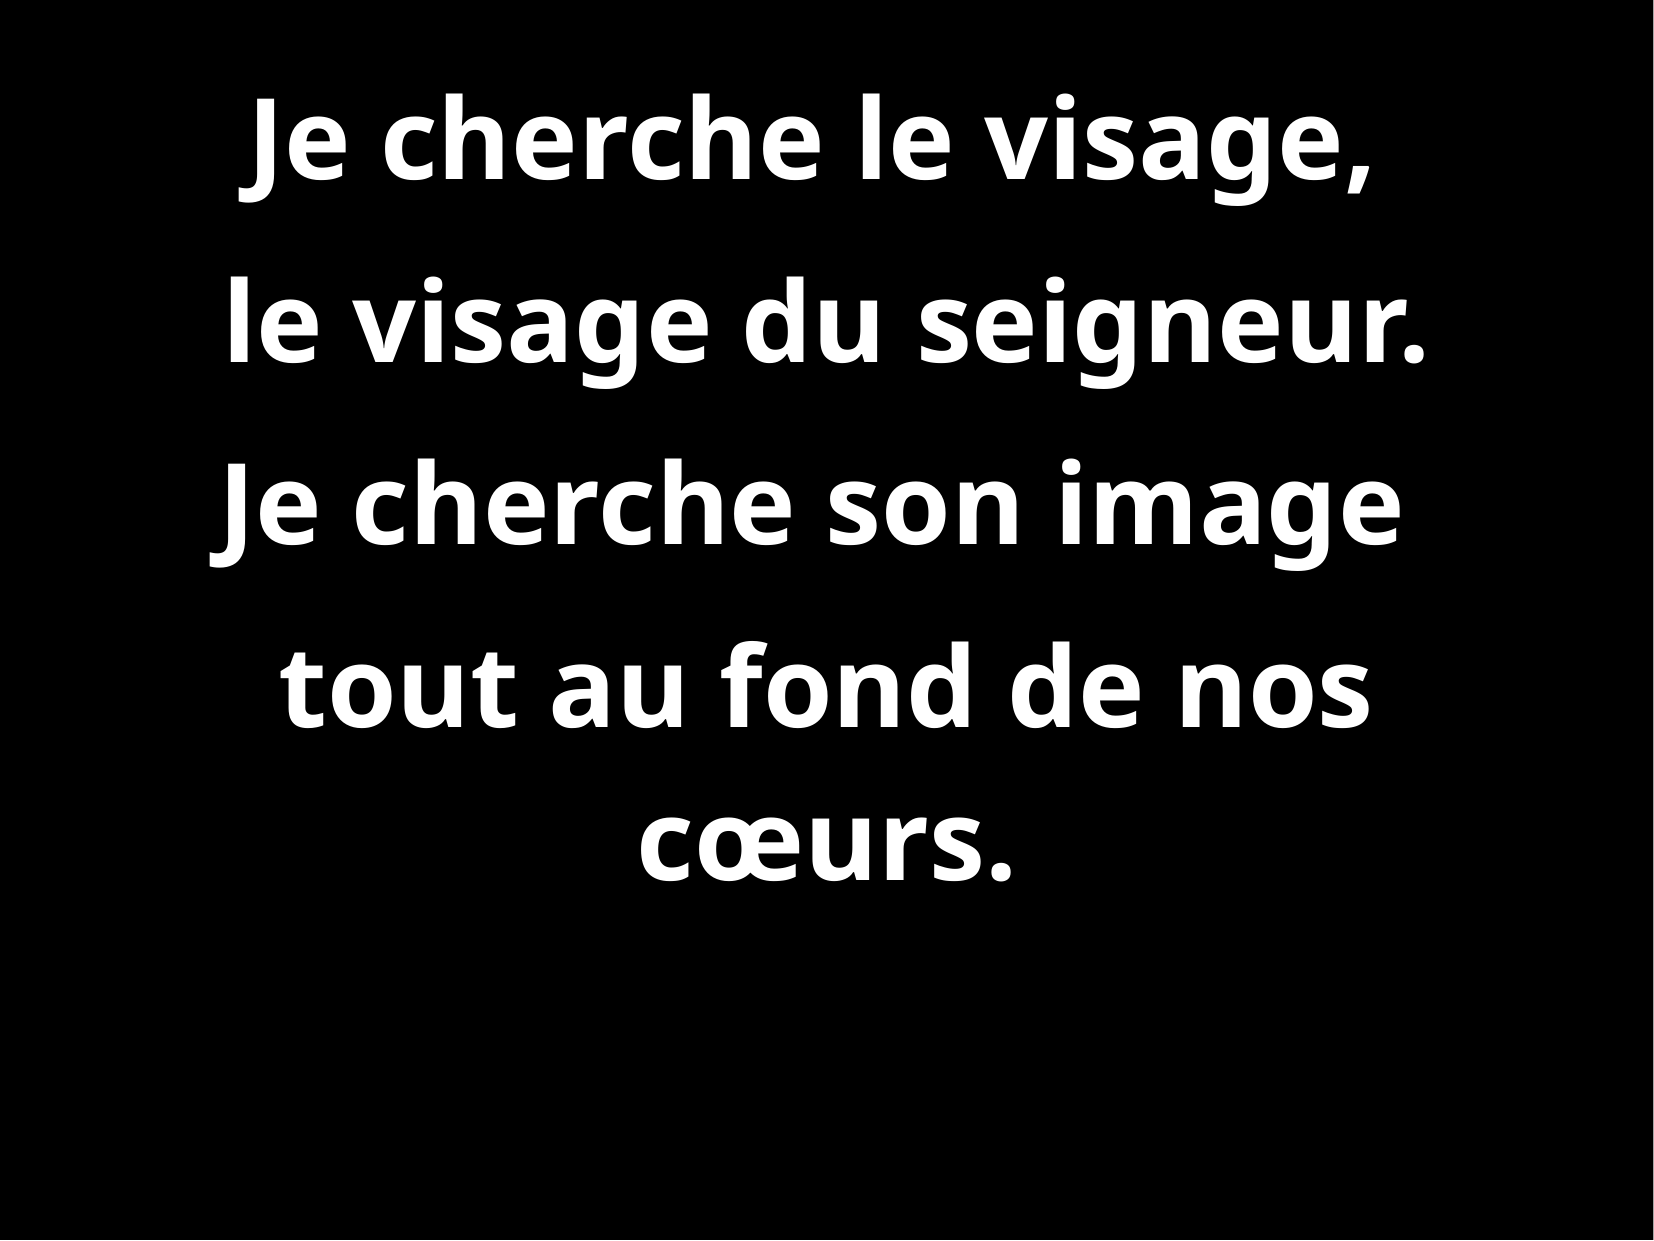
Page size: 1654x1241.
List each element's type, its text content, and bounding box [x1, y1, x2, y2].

list Je cherche le visage, le visage du seigneur. Je cherche son image tout au fond de nos cœurs. [82, 59, 1571, 1118]
